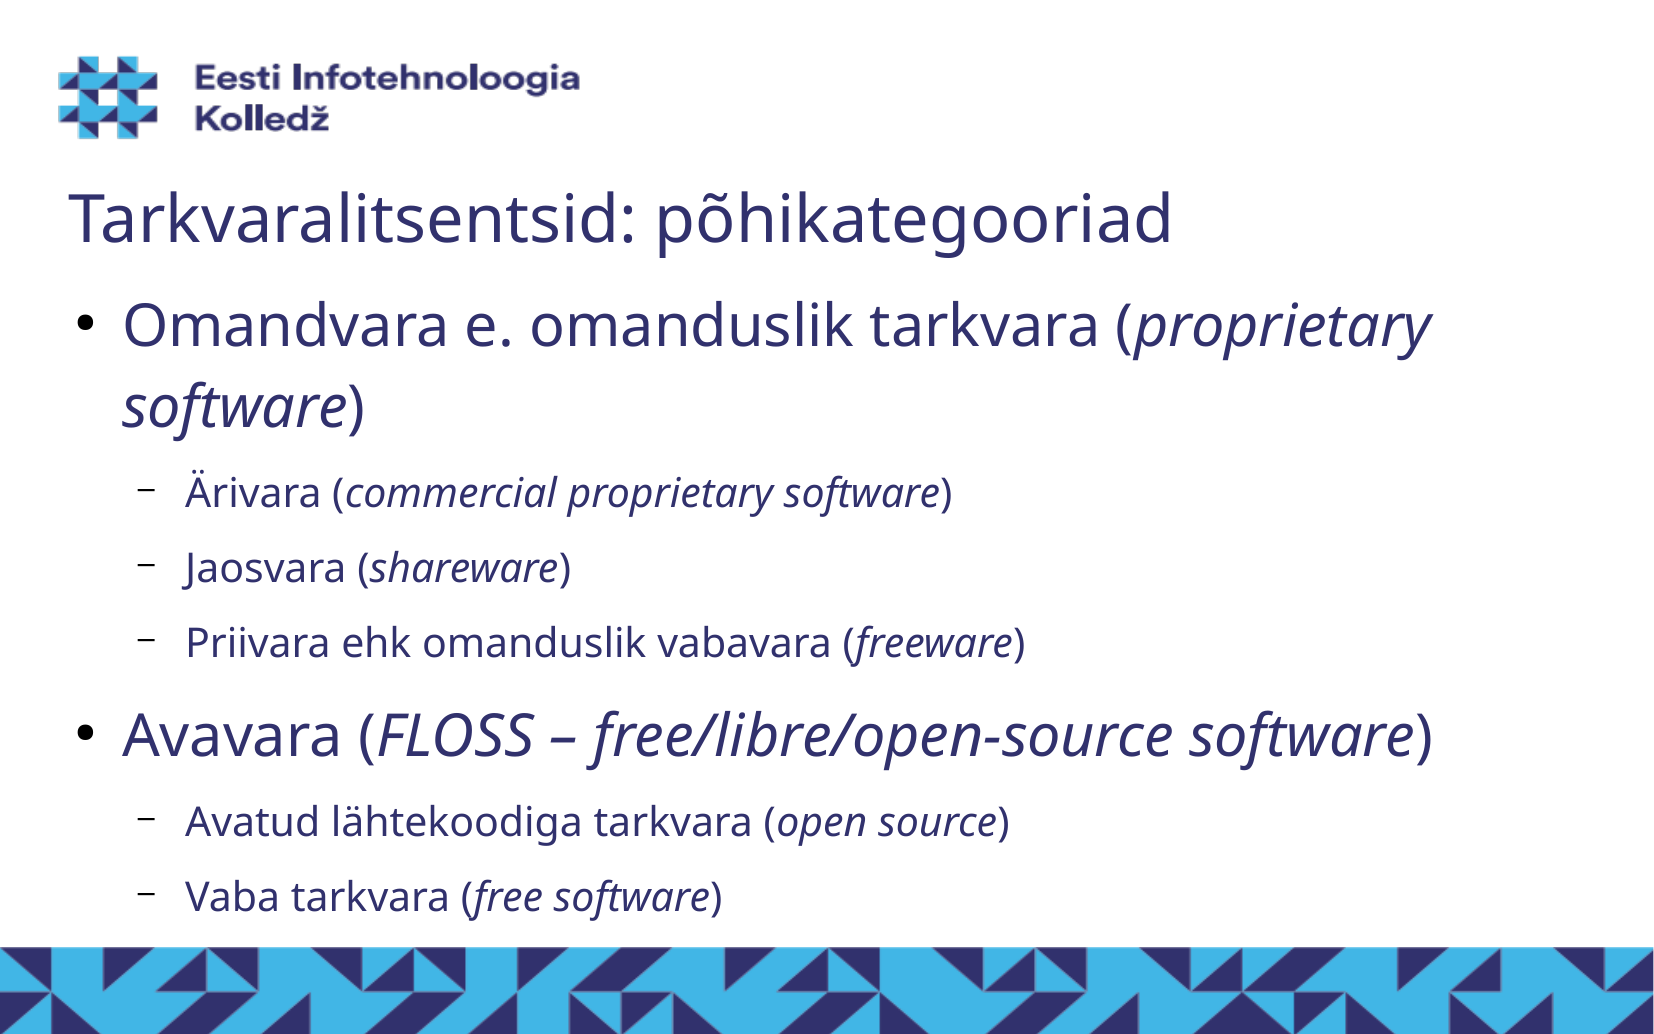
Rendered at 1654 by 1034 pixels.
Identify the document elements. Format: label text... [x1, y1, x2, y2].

title Tarkvaralitsentsid: põhikategooriad [68, 147, 1536, 283]
list Omandvara e. omanduslik tarkvara (proprietary software) Ärivara (commercial proprietary software) Jaosvara (shareware) Priivara ehk omanduslik vabavara (freeware) Avavara (FLOSS – free/libre/open-source software) Avatud lähtekoodiga tarkvara (open source) Vaba tarkvara (free software) [59, 283, 1595, 936]
